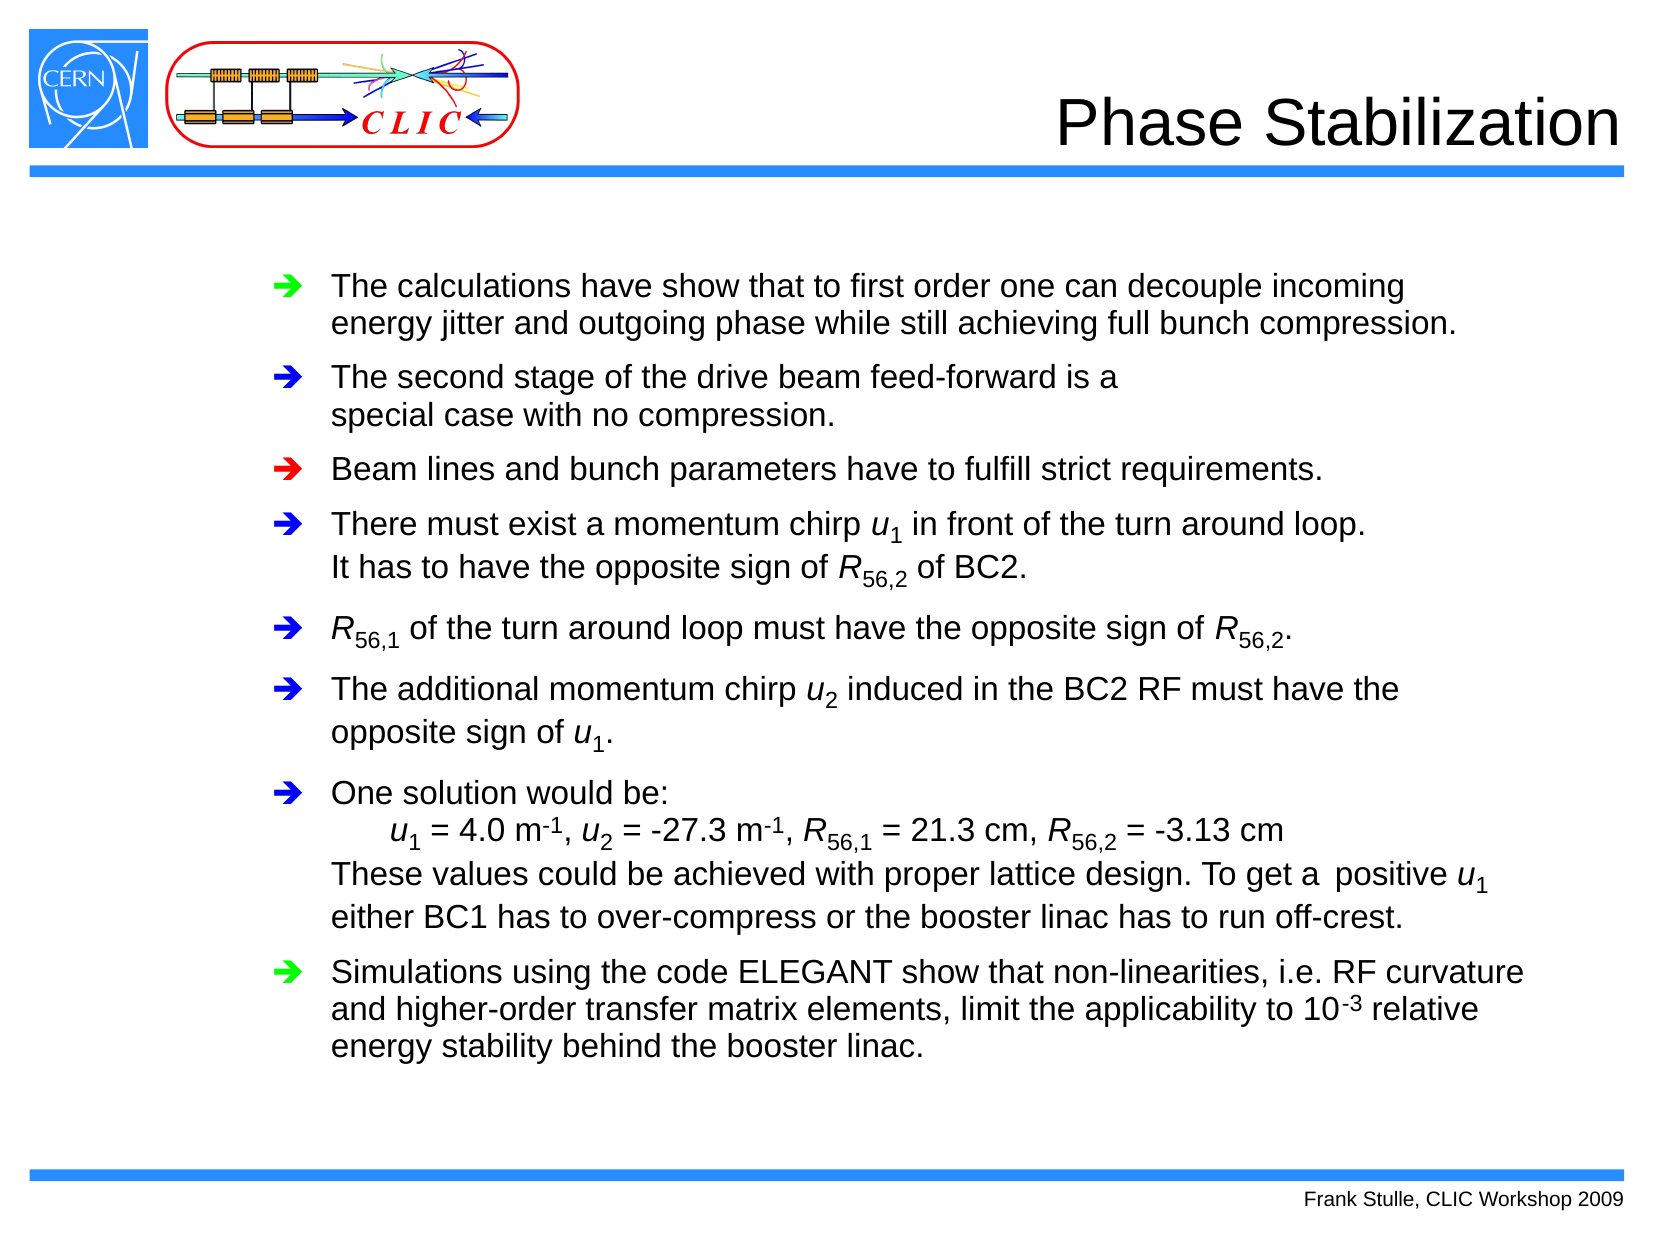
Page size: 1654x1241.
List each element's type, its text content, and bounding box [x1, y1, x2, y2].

title Phase Stabilization [134, 71, 1623, 174]
picture [29, 29, 148, 148]
picture [165, 41, 520, 71]
text_box  The calculations have show that to first order one can decouple incoming energy jitter and outgoing phase while still achieving full bunch compression.  The second stage of the drive beam feed-forward is a special case with no compression.  Beam lines and bunch parameters have to fulfill strict requirements.  There must exist a momentum chirp u1 in front of the turn around loop. It has to have the opposite sign of R56,2 of BC2.  R56,1 of the turn around loop must have the opposite sign of R56,2.  The additional momentum chirp u2 induced in the BC2 RF must have the opposite sign of u1.  One solution would be: u1 = 4.0 m-1, u2 = -27.3 m-1, R56,1 = 21.3 cm, R56,2 = -3.13 cm These values could be achieved with proper lattice design. To get a positive u1 either BC1 has to over-compress or the booster linac has to run off-crest.  Simulations using the code ELEGANT show that non-linearities, i.e. RF curvature and higher-order transfer matrix elements, limit the applicability to 10-3 relative energy stability behind the booster linac. [197, 259, 1542, 1086]
